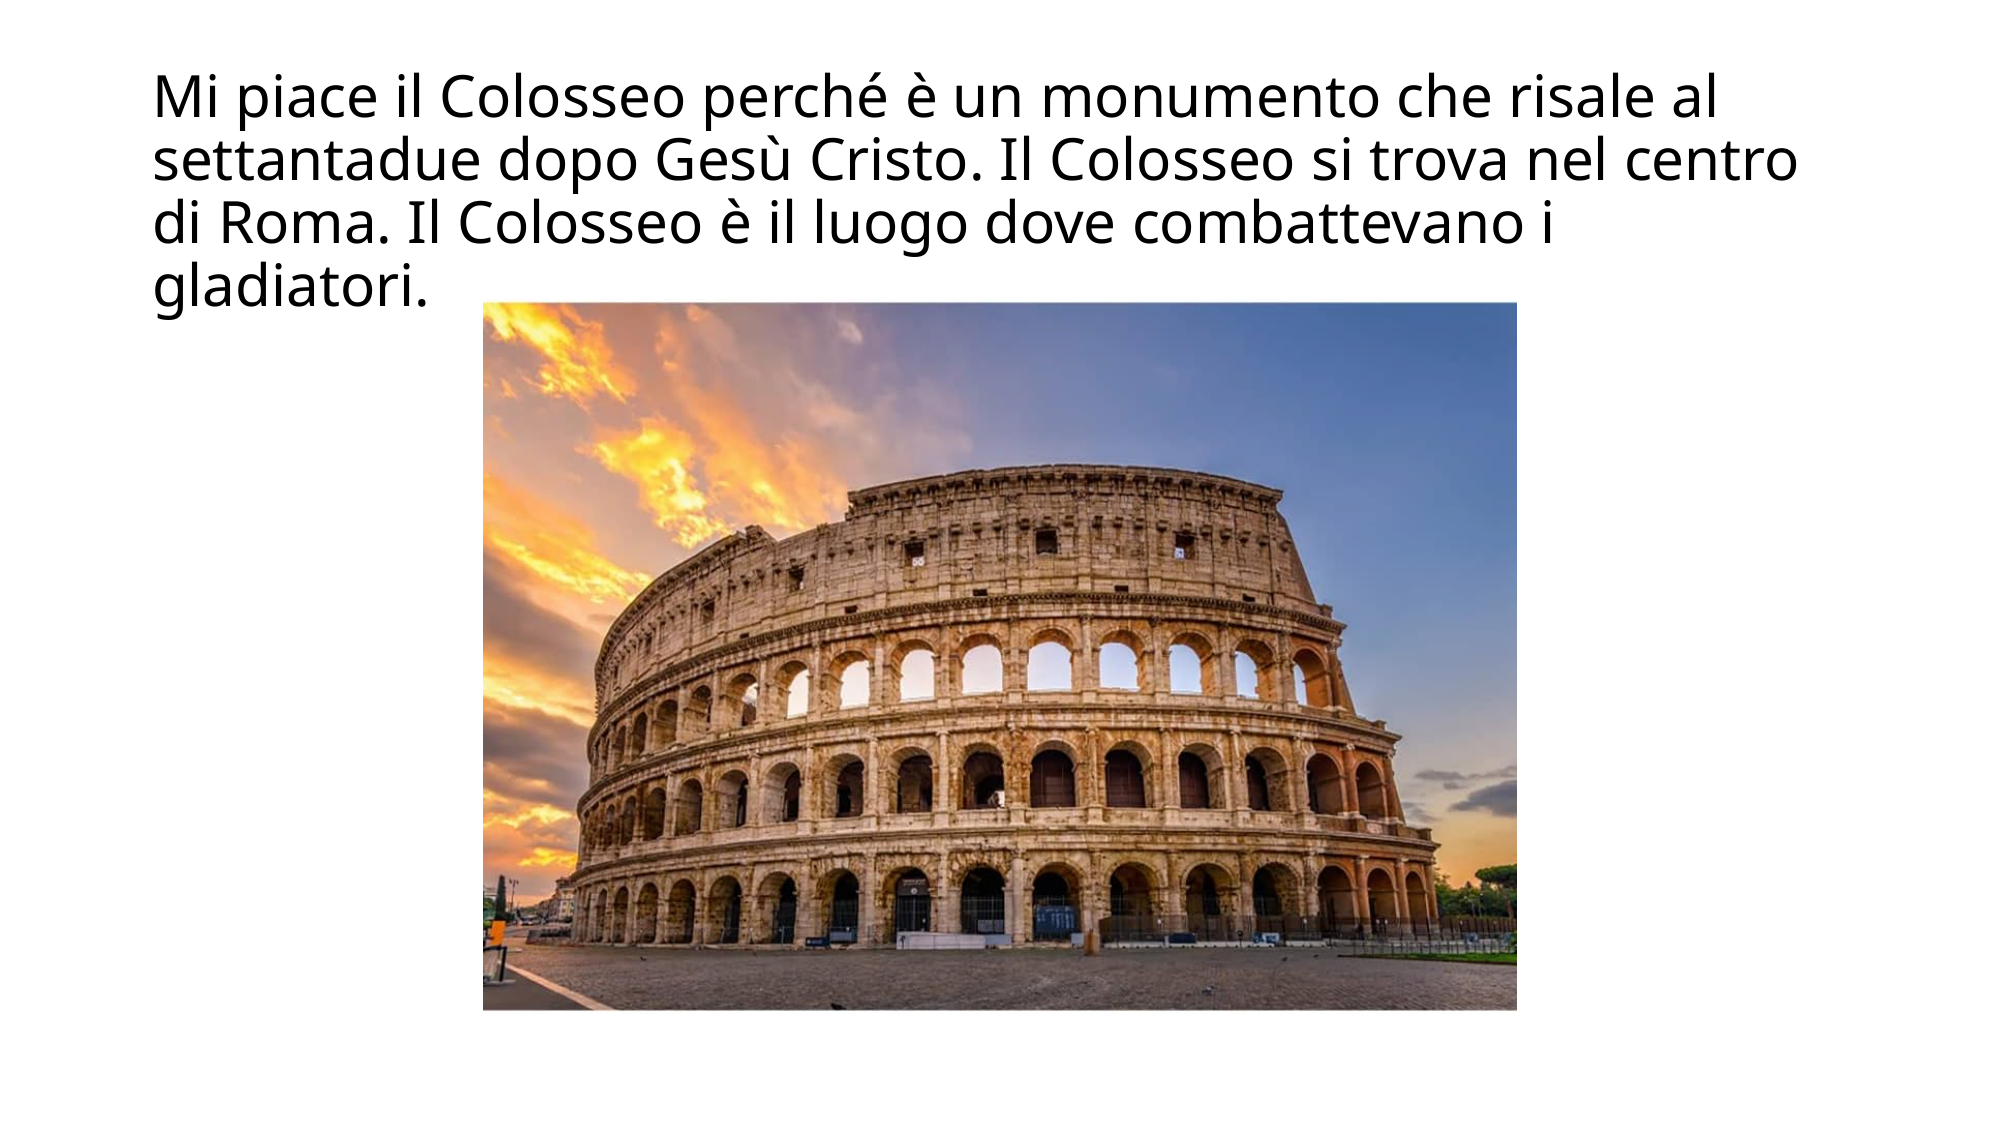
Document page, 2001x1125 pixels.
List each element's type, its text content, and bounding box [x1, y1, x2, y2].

picture [483, 299, 1517, 1014]
title Mi piace il Colosseo perché è un monumento che risale al settantadue dopo Gesù Cristo. Il Colosseo si trova nel centro di Roma. Il Colosseo è il luogo dove combattevano i gladiatori. [137, 59, 1863, 278]
